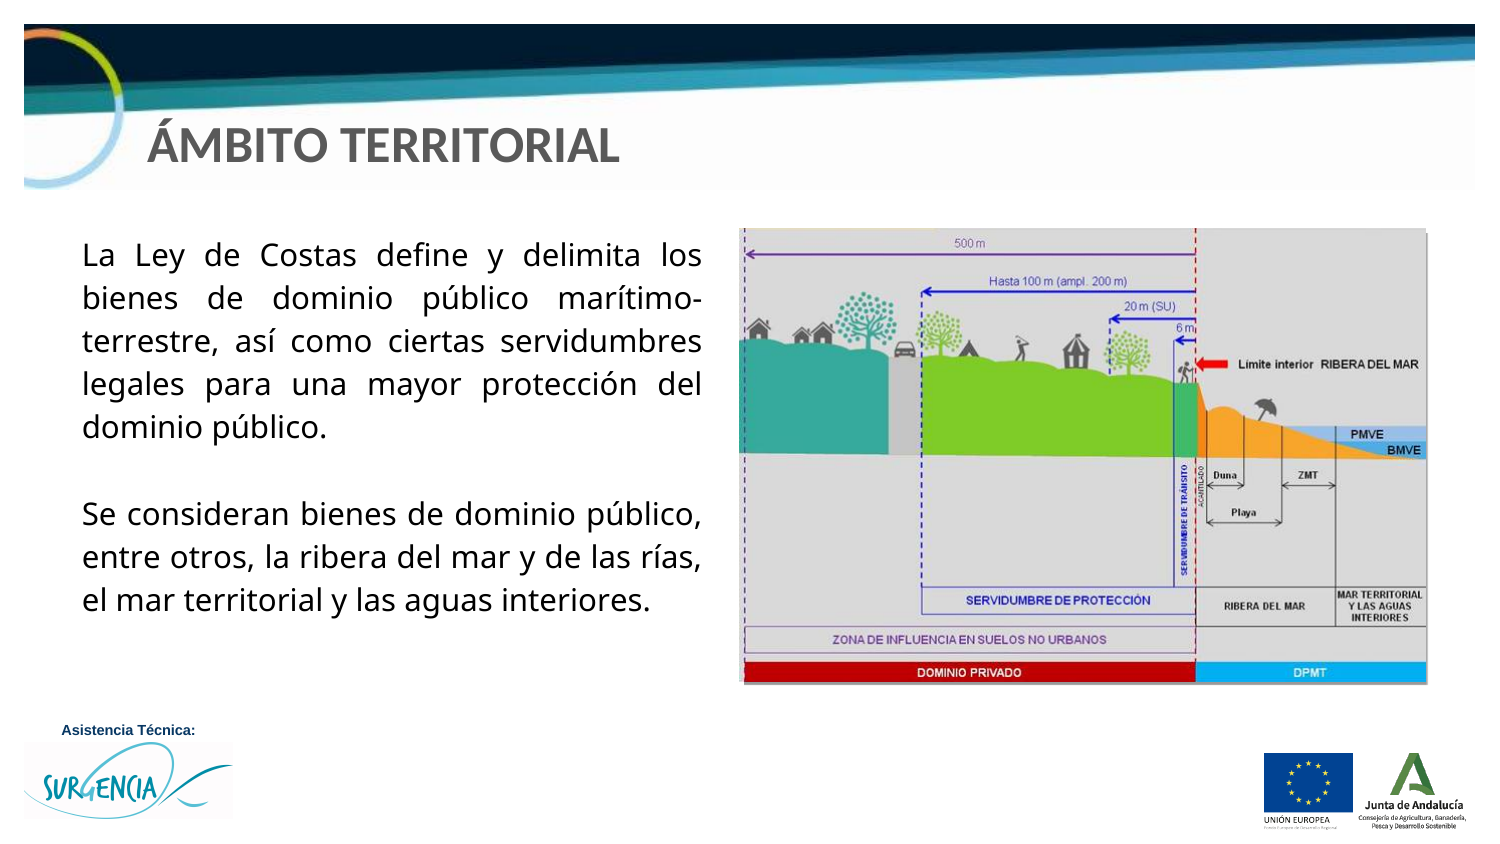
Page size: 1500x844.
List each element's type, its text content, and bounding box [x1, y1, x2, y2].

picture [739, 228, 1426, 682]
picture [1264, 753, 1476, 830]
picture [24, 742, 233, 819]
picture [24, 24, 1475, 190]
text_box ÁMBITO TERRITORIAL [121, 95, 910, 190]
text_box Asistencia Técnica: [41, 705, 216, 754]
text_box La Ley de Costas define y delimita los bienes de dominio público marítimo-terrestre, así como ciertas servidumbres legales para una mayor protección del dominio público. Se consideran bienes de dominio público, entre otros, la ribera del mar y de las rías, el mar territorial y las aguas interiores. [81, 229, 713, 638]
